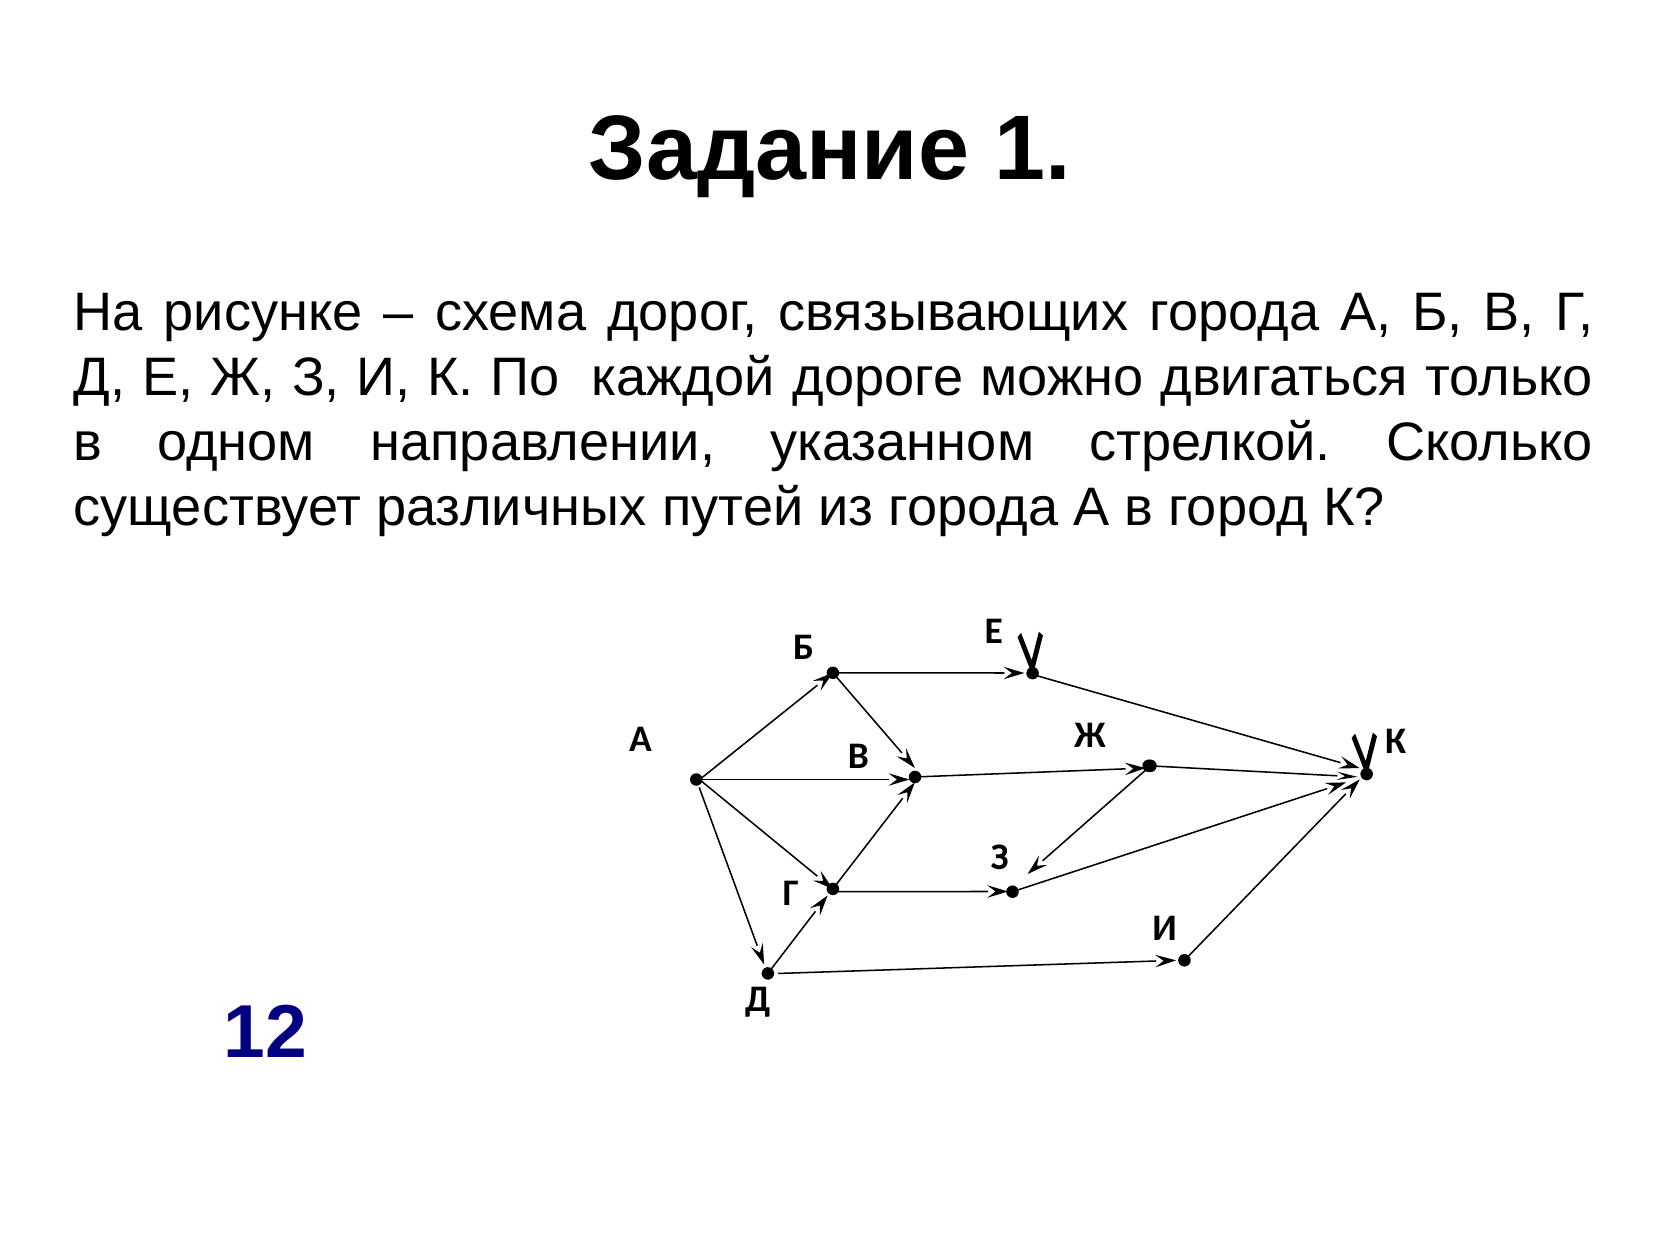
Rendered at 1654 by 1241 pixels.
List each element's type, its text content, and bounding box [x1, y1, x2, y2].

text_box Г [838, 870, 850, 890]
text_box [915, 771, 1059, 777]
text_box Ж [1059, 706, 1142, 777]
text_box З [975, 828, 1058, 899]
text_box Б [778, 618, 861, 689]
text_box К [1370, 711, 1453, 783]
text_box Г [767, 863, 850, 935]
text_box В [910, 785, 915, 798]
title Задание 1. [82, 68, 1571, 268]
text_box [1148, 765, 1358, 777]
text_box В [832, 727, 915, 798]
text_box А [614, 710, 697, 781]
text_box Е [969, 602, 1052, 673]
list На рисунке – схема дорог, связывающих города А, Б, В, Г, Д, Е, Ж, З, И, К. По каждой дороге можно двигаться только в одном направлении, указанном стрелкой. Сколько существует различных путей из города А в город К? 12 [58, 268, 1609, 1194]
text_box [699, 787, 765, 965]
text_box И [1137, 899, 1220, 970]
text_box Д [730, 969, 813, 1041]
